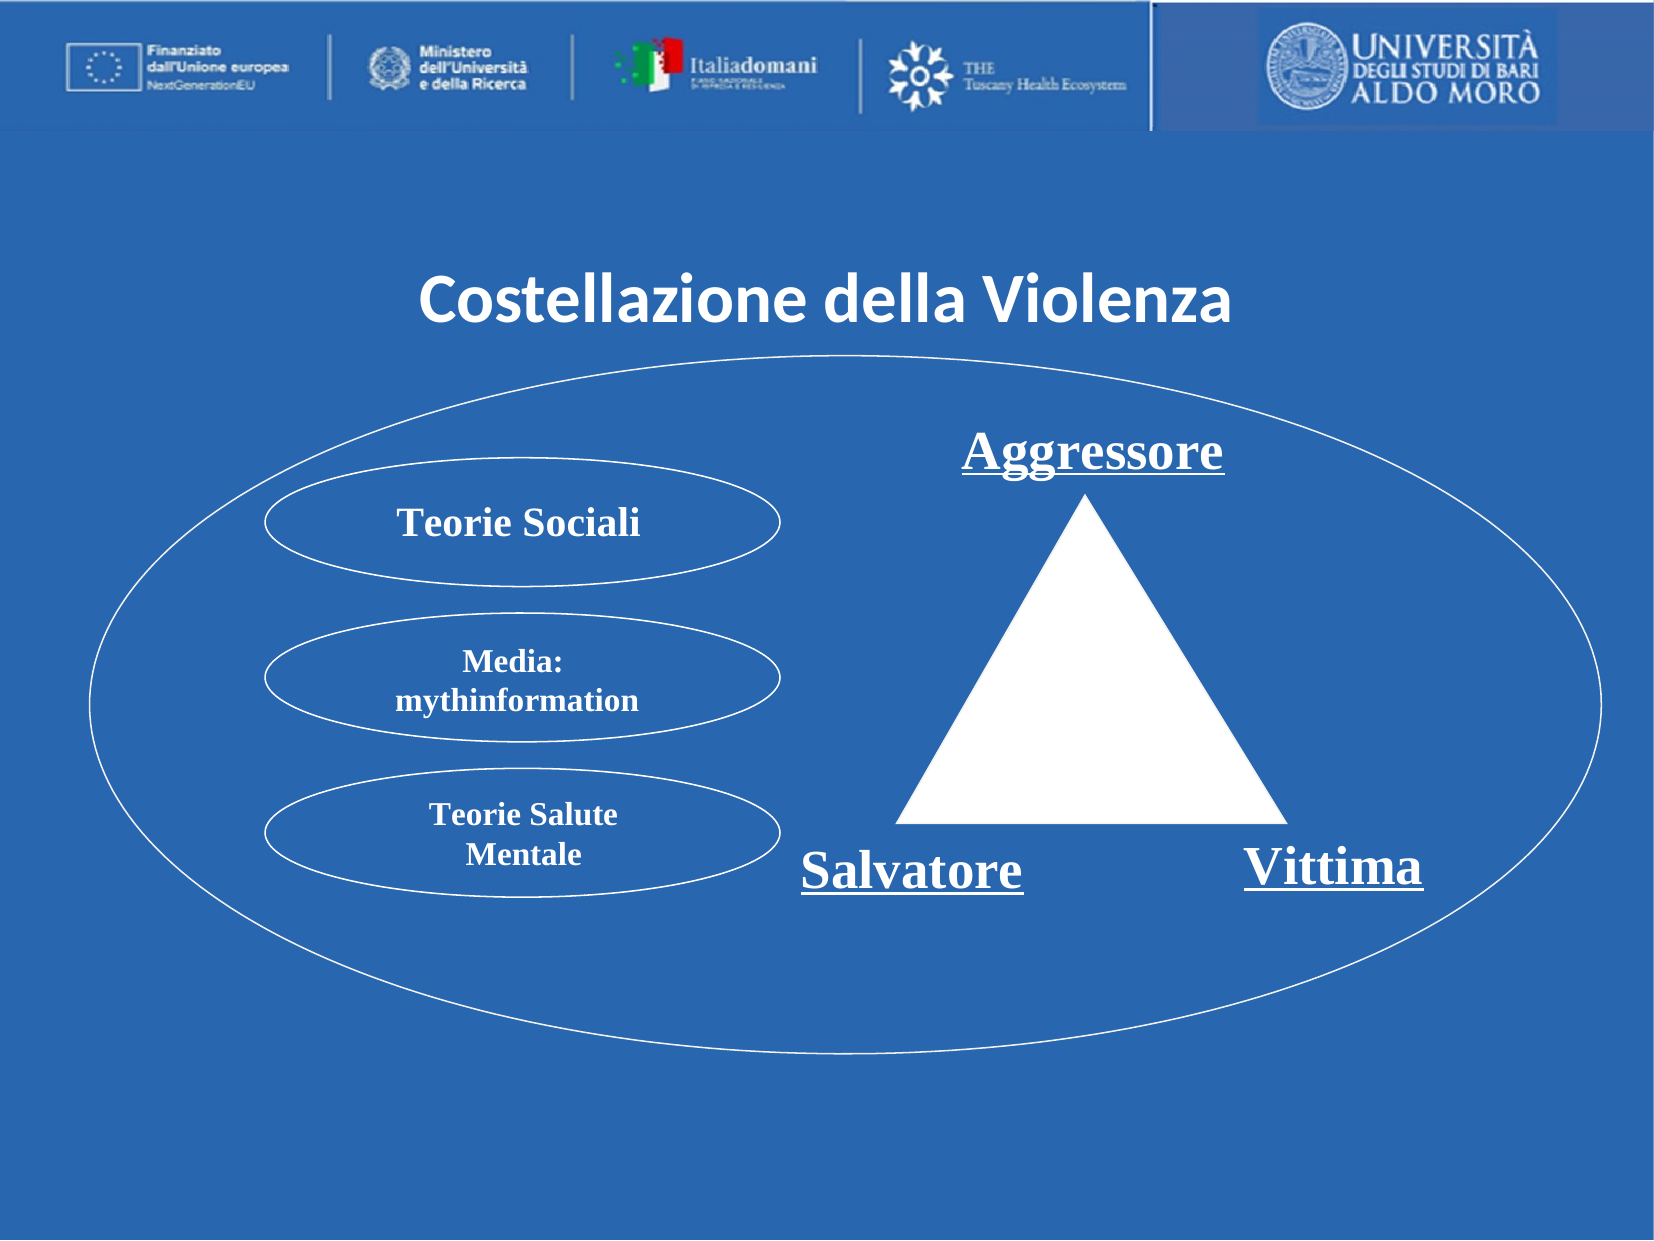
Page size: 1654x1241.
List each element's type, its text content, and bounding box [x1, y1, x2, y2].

text_box Salvatore [794, 827, 1156, 907]
text_box Aggressore [955, 408, 1272, 488]
text_box Media: mythinformation [375, 631, 660, 728]
picture [0, 0, 1654, 132]
text_box Teorie Salute Mentale [381, 784, 667, 881]
title Costellazione della Violenza [299, 244, 1354, 452]
text_box Vittima [1237, 823, 1471, 903]
text_box Teorie Sociali [375, 487, 673, 554]
text_box [896, 495, 1287, 824]
